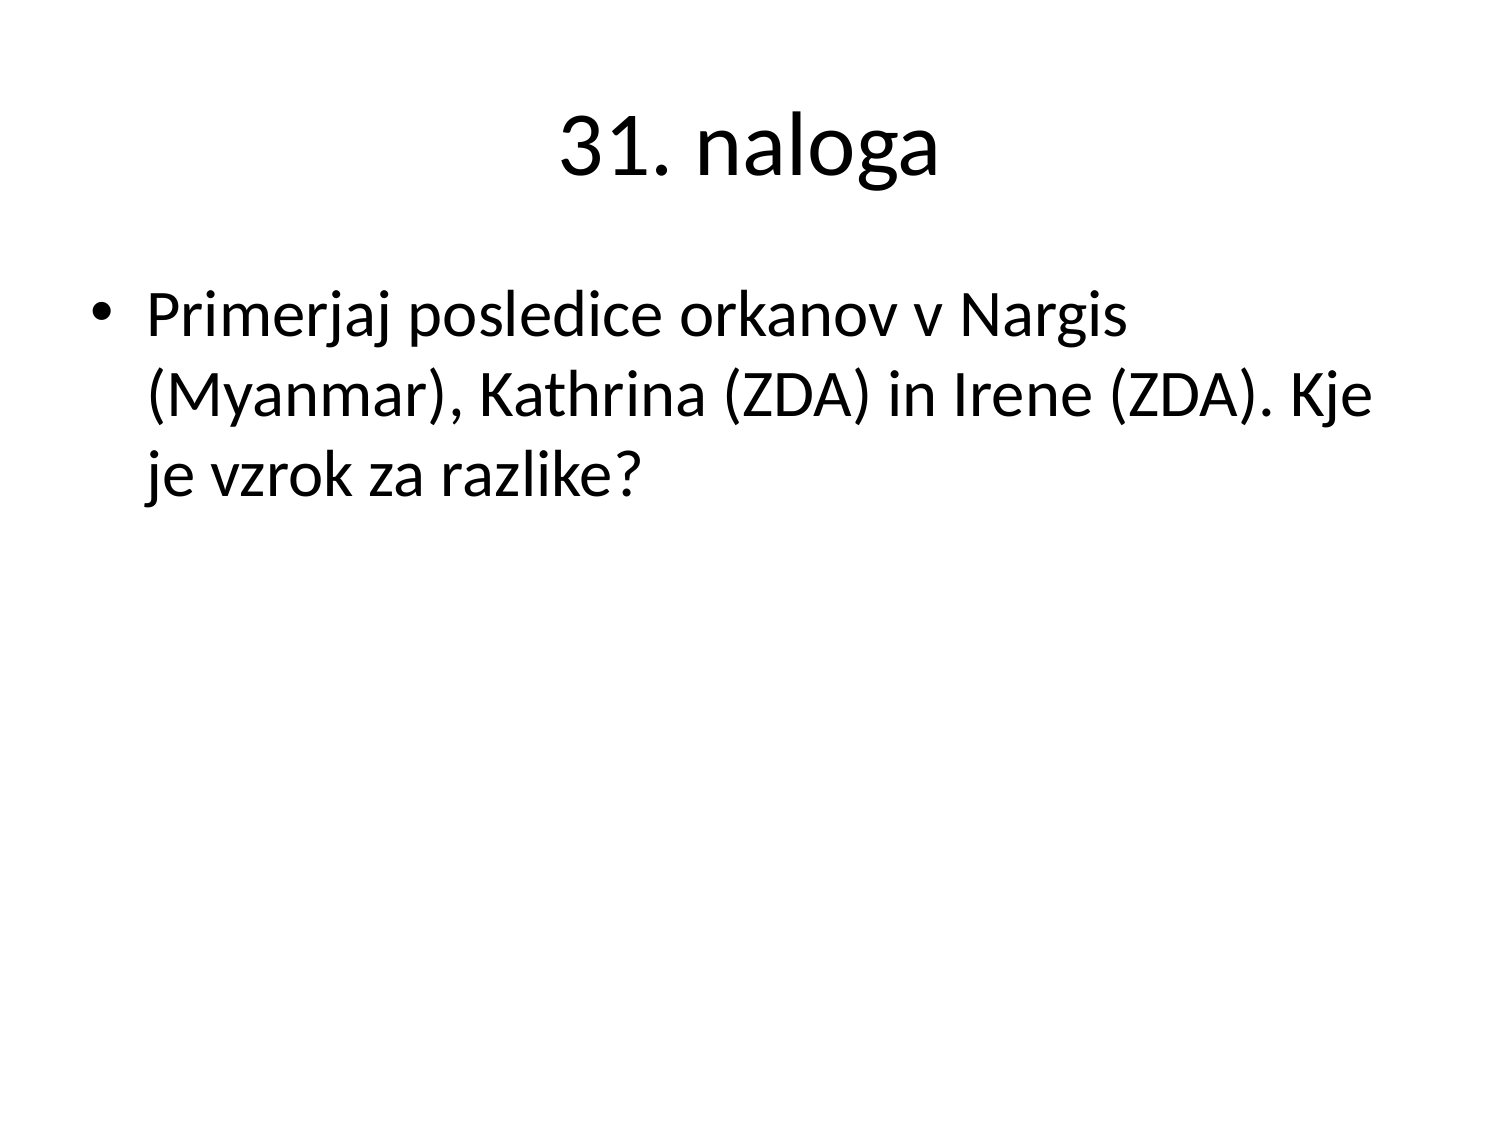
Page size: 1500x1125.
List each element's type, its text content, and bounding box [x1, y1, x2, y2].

title 31. naloga [75, 45, 1425, 233]
list Primerjaj posledice orkanov v Nargis (Myanmar), Kathrina (ZDA) in Irene (ZDA). Kje je vzrok za razlike? [75, 262, 1425, 1005]
